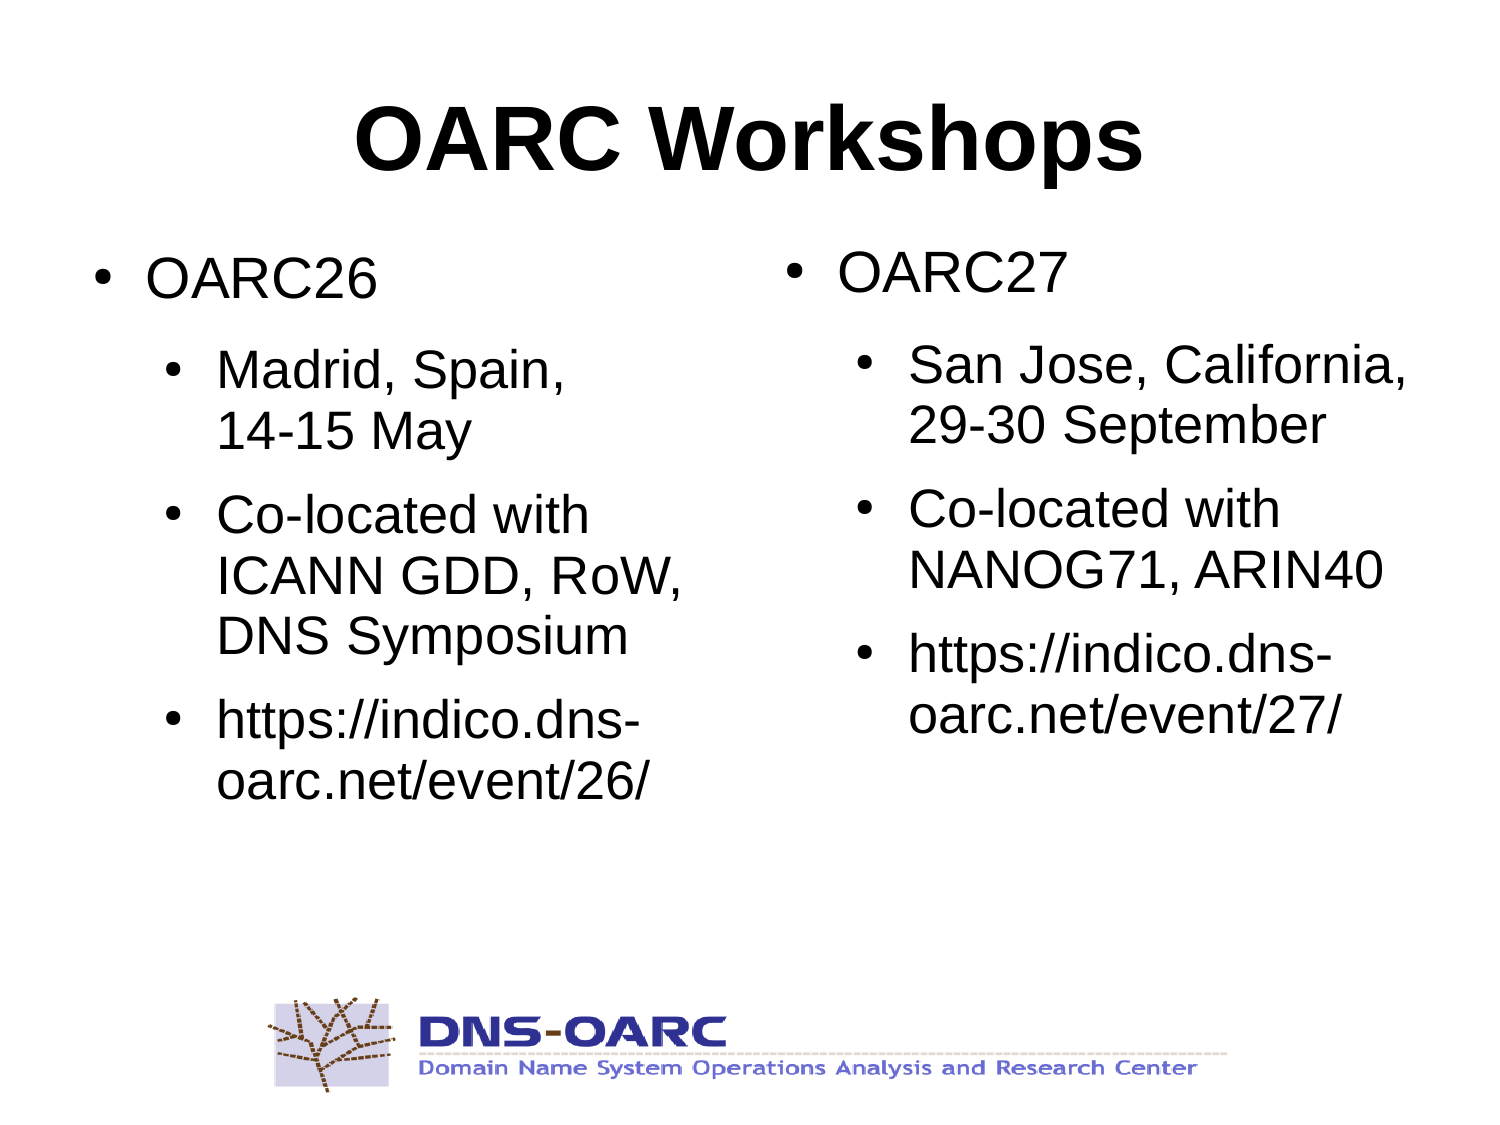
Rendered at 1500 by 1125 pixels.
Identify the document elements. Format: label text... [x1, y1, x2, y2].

title OARC Workshops [75, 44, 1425, 233]
picture [214, 991, 1259, 1099]
list OARC26 Madrid, Spain, 14-15 May Co-located with ICANN GDD, RoW, DNS Symposium https://indico.dns-oarc.net/event/26/ [75, 245, 734, 898]
list OARC27 San Jose, California, 29-30 September Co-located with NANOG71, ARIN40 https://indico.dns-oarc.net/event/27/ [766, 239, 1426, 796]
